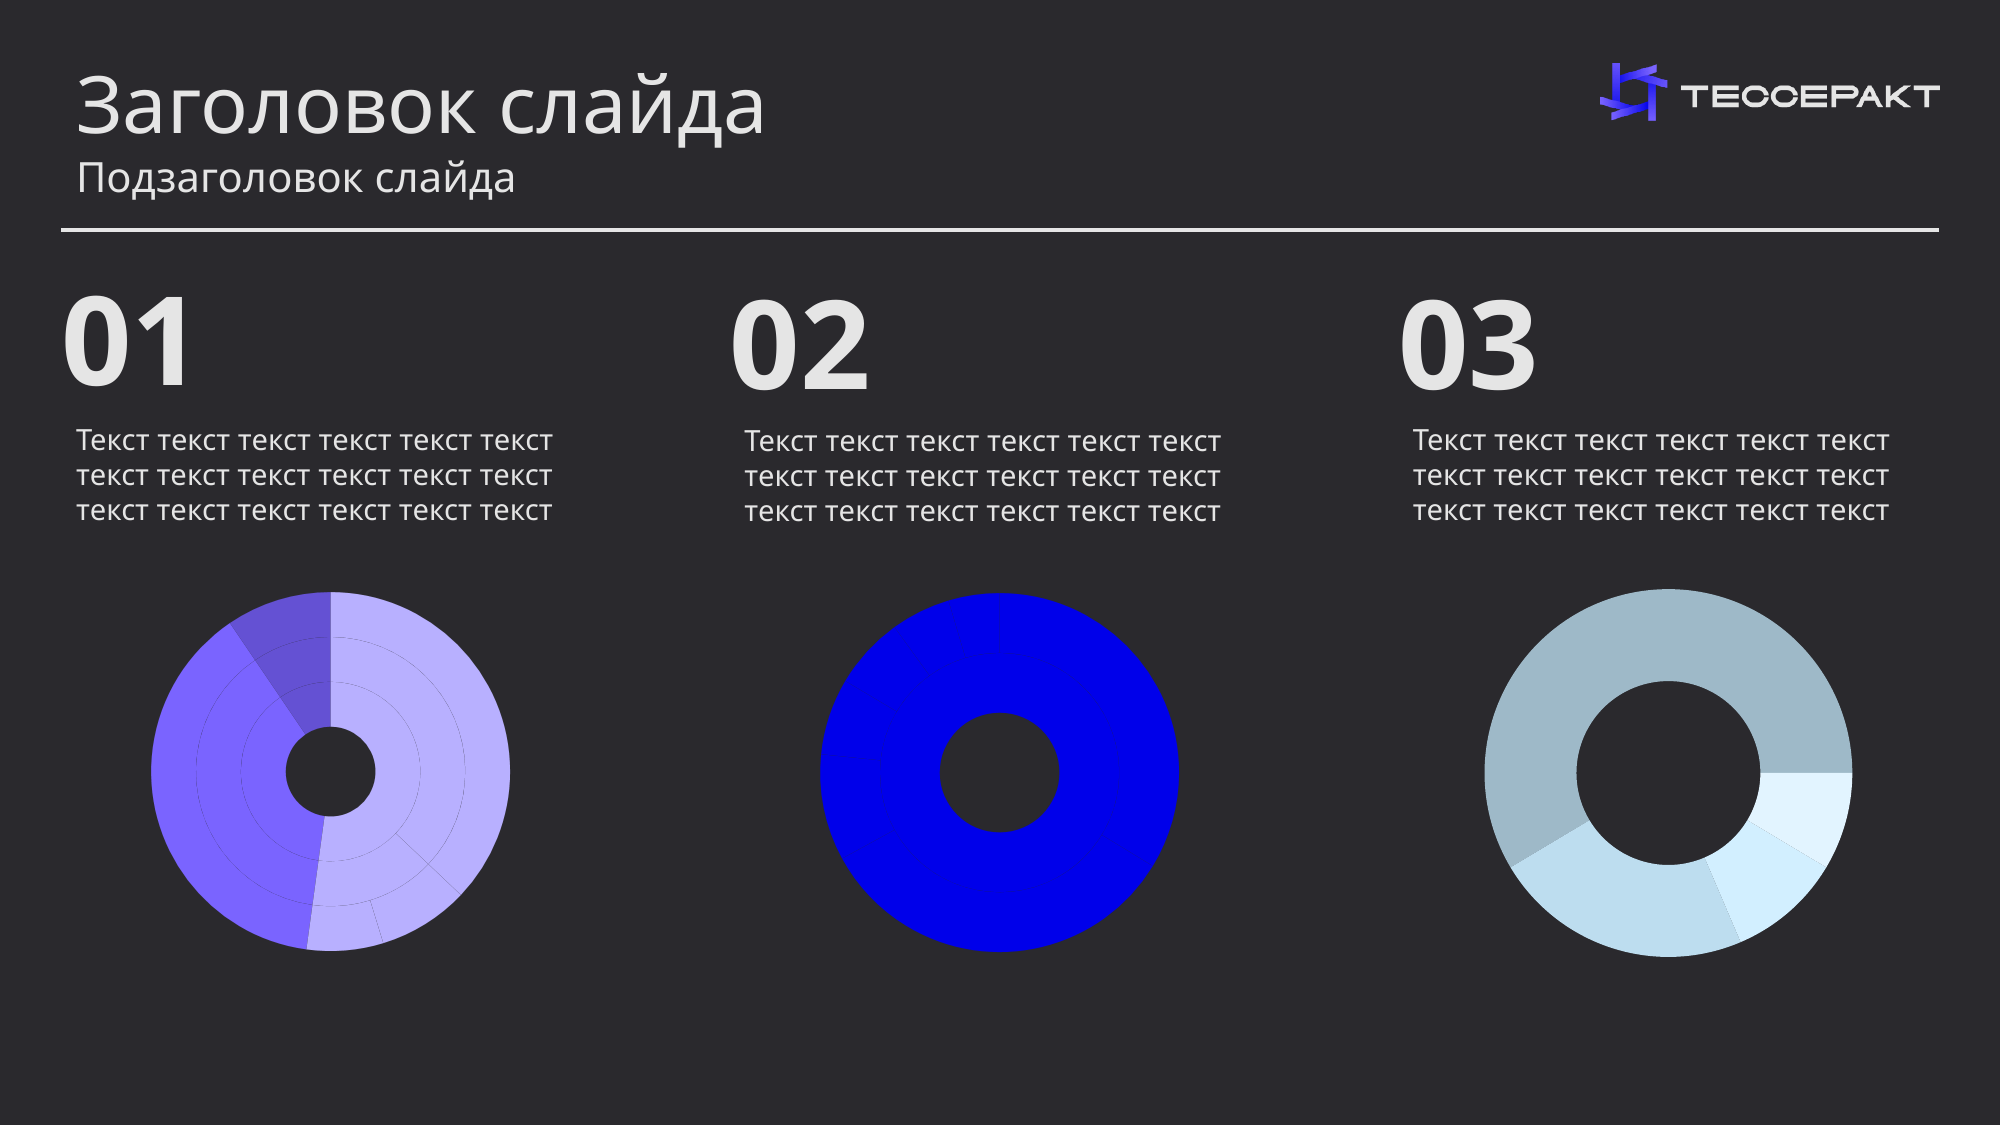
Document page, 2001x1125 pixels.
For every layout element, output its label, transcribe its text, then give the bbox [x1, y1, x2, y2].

chart [1397, 581, 1940, 965]
list 02 [682, 258, 957, 423]
picture [1600, 63, 1940, 121]
picture [60, 580, 603, 965]
list 03 [1350, 258, 1625, 423]
list Текст текст текст текст текст текст текст текст текст текст текст текст текст текст текст текст текст текст [60, 413, 603, 549]
list Текст текст текст текст текст текст текст текст текст текст текст текст текст текст текст текст текст текст [1397, 413, 1940, 549]
list Текст текст текст текст текст текст текст текст текст текст текст текст текст текст текст текст текст текст [729, 414, 1271, 550]
title Заголовок слайда [60, 63, 1445, 159]
picture [729, 581, 1271, 965]
list 01 [13, 254, 288, 419]
list Подзаголовок слайда [60, 152, 768, 237]
